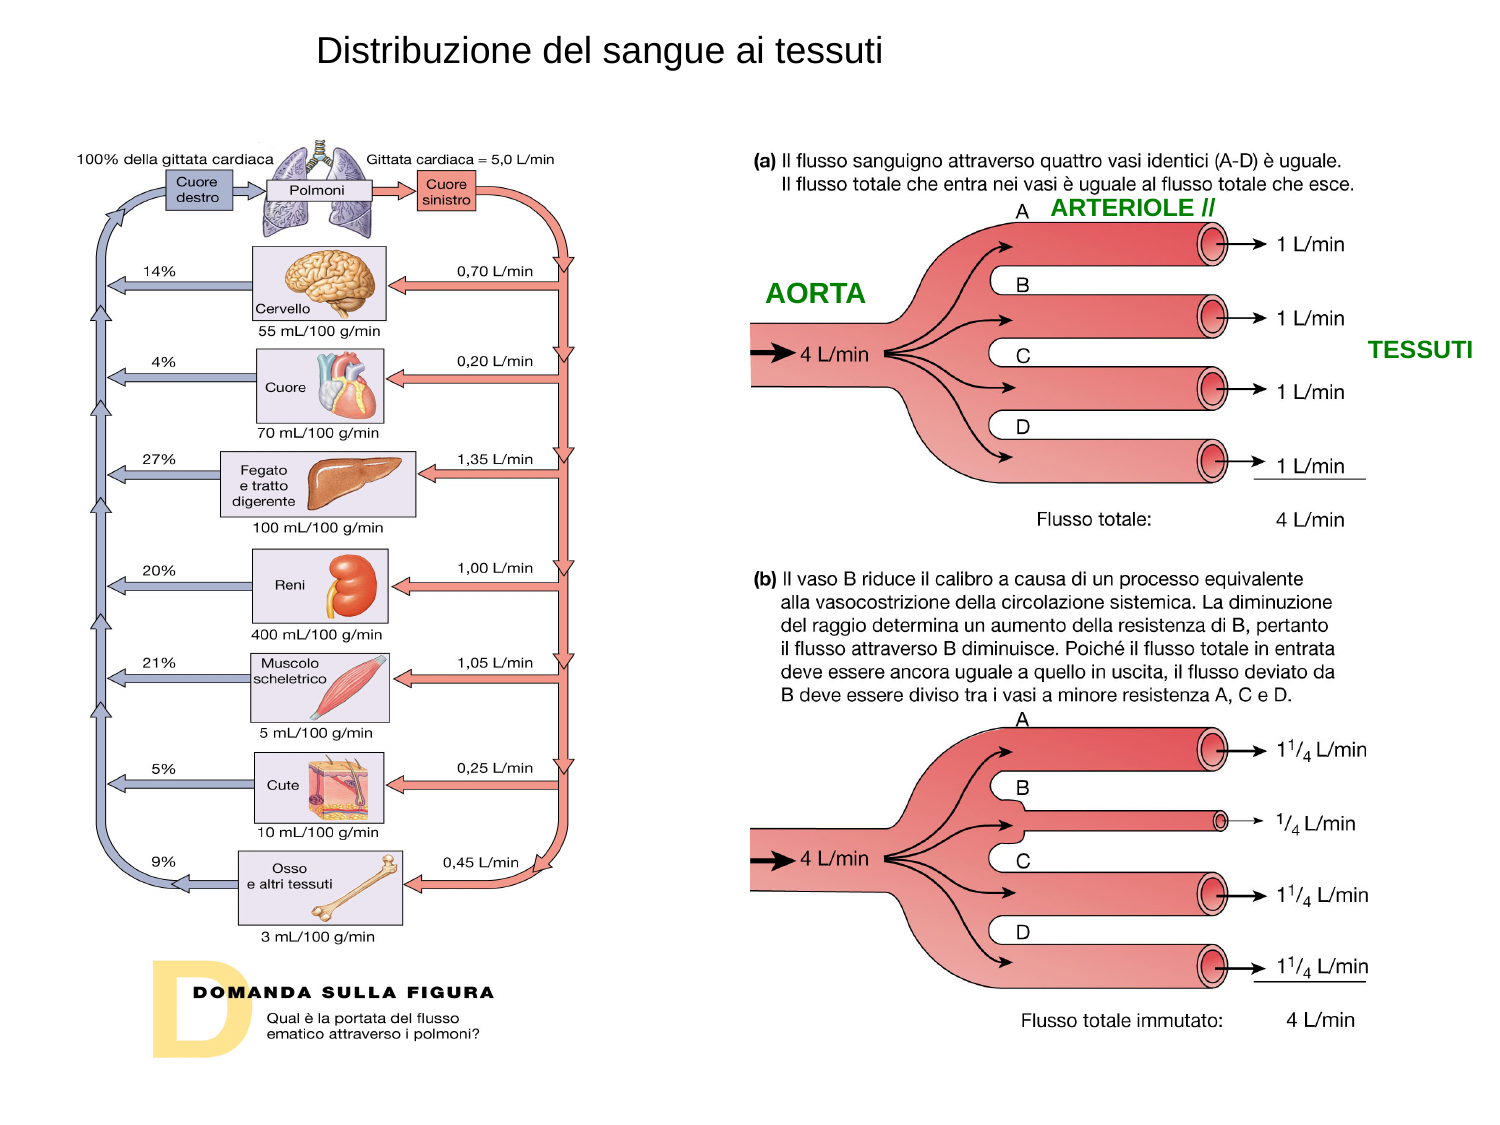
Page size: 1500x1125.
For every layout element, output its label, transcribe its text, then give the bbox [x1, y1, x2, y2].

picture [76, 137, 575, 1088]
text_box TESSUTI [1353, 326, 1489, 372]
picture [750, 148, 1369, 1031]
text_box Distribuzione del sangue ai tessuti [301, 19, 1235, 79]
text_box AORTA [750, 267, 882, 317]
text_box ARTERIOLE // [1035, 184, 1231, 230]
